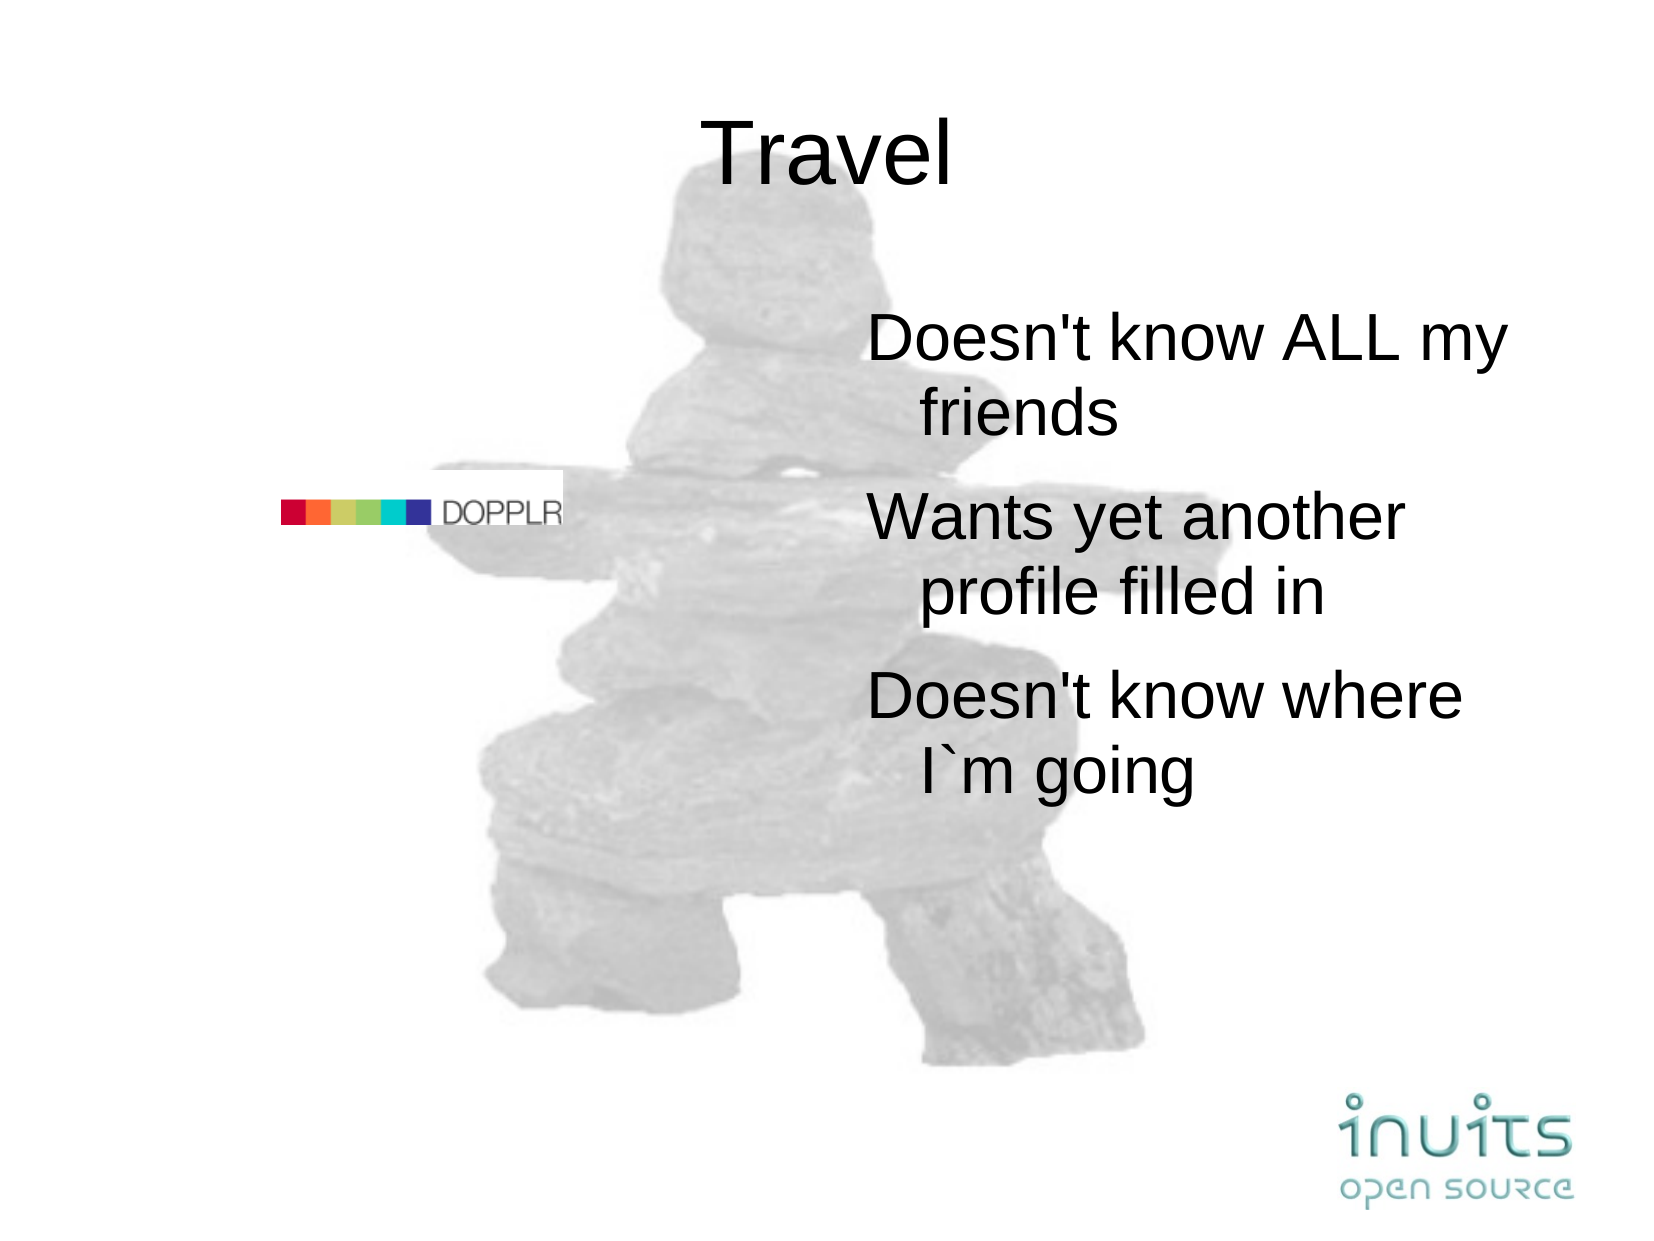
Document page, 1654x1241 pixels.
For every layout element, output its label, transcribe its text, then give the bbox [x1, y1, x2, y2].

picture [281, 257, 1298, 1120]
list Doesn't know ALL my friends Wants yet another profile filled in Doesn't know where I`m going [848, 300, 1576, 1119]
picture [1337, 1119, 1576, 1210]
title Travel [82, 49, 1571, 257]
